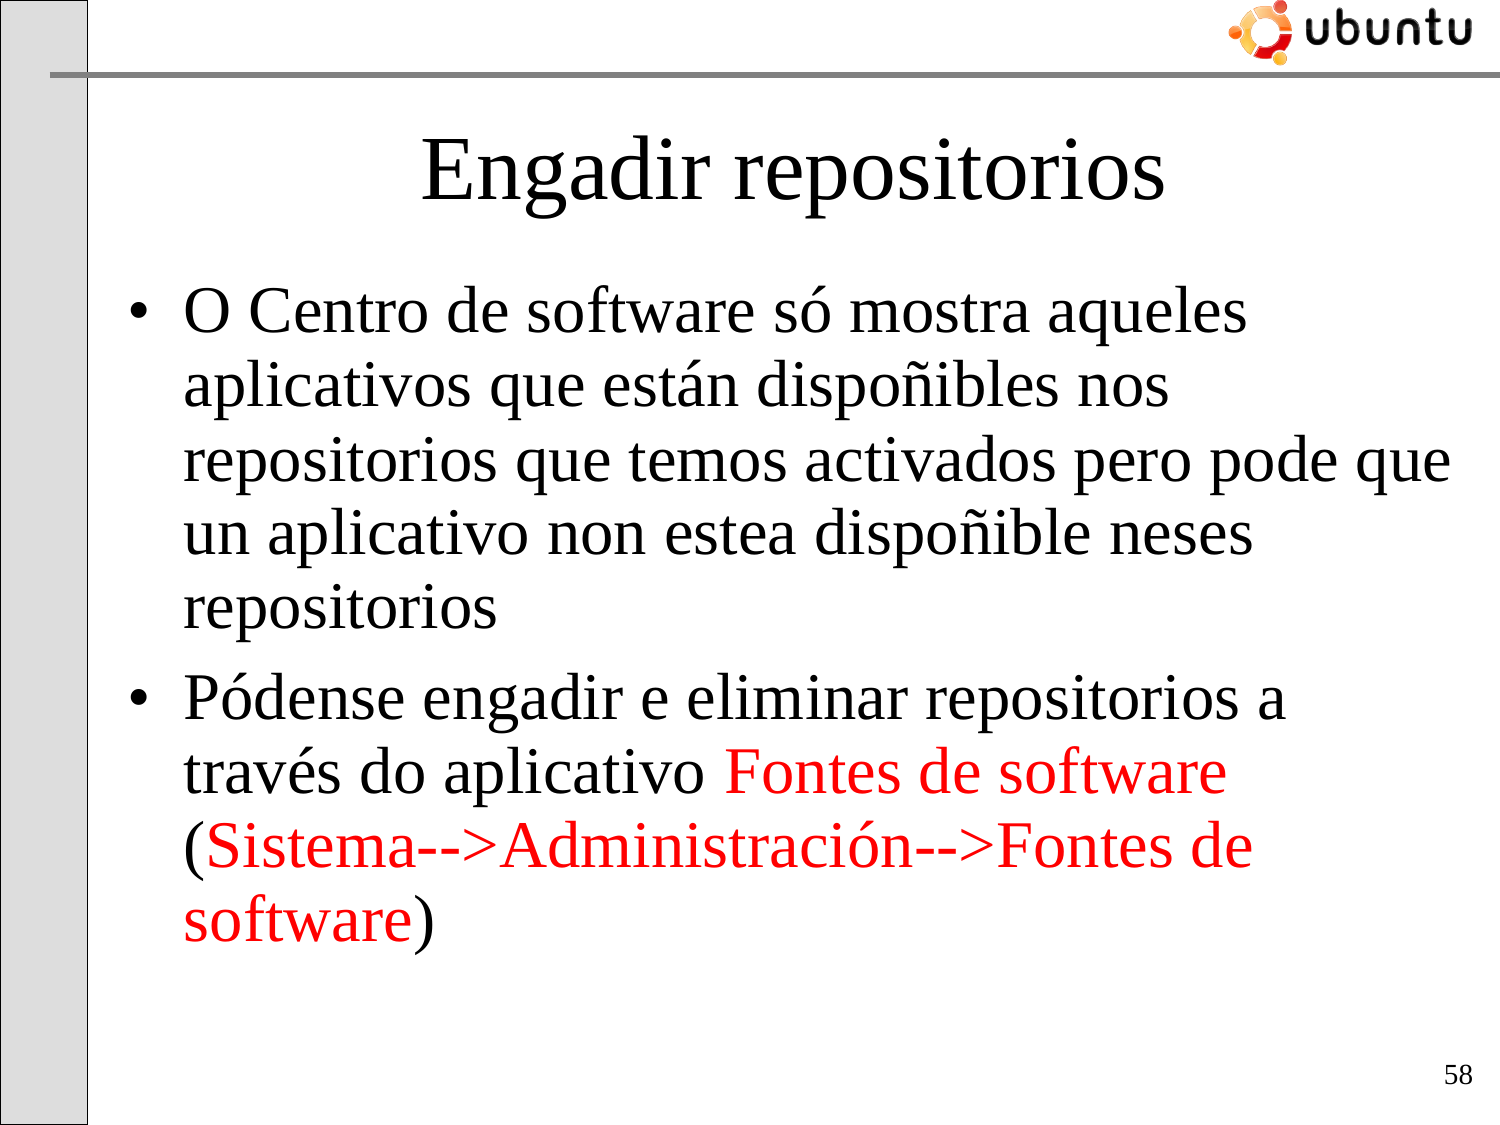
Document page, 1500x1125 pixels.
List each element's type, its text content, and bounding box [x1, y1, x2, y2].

title Engadir repositorios [112, 99, 1477, 237]
picture [1221, 0, 1483, 71]
list O Centro de software só mostra aqueles aplicativos que están dispoñibles nos repositorios que temos activados pero pode que un aplicativo non estea dispoñible neses repositorios Pódense engadir e eliminar repositorios a través do aplicativo Fontes de software (Sistema-->Administración-->Fontes de software) [112, 265, 1477, 1125]
